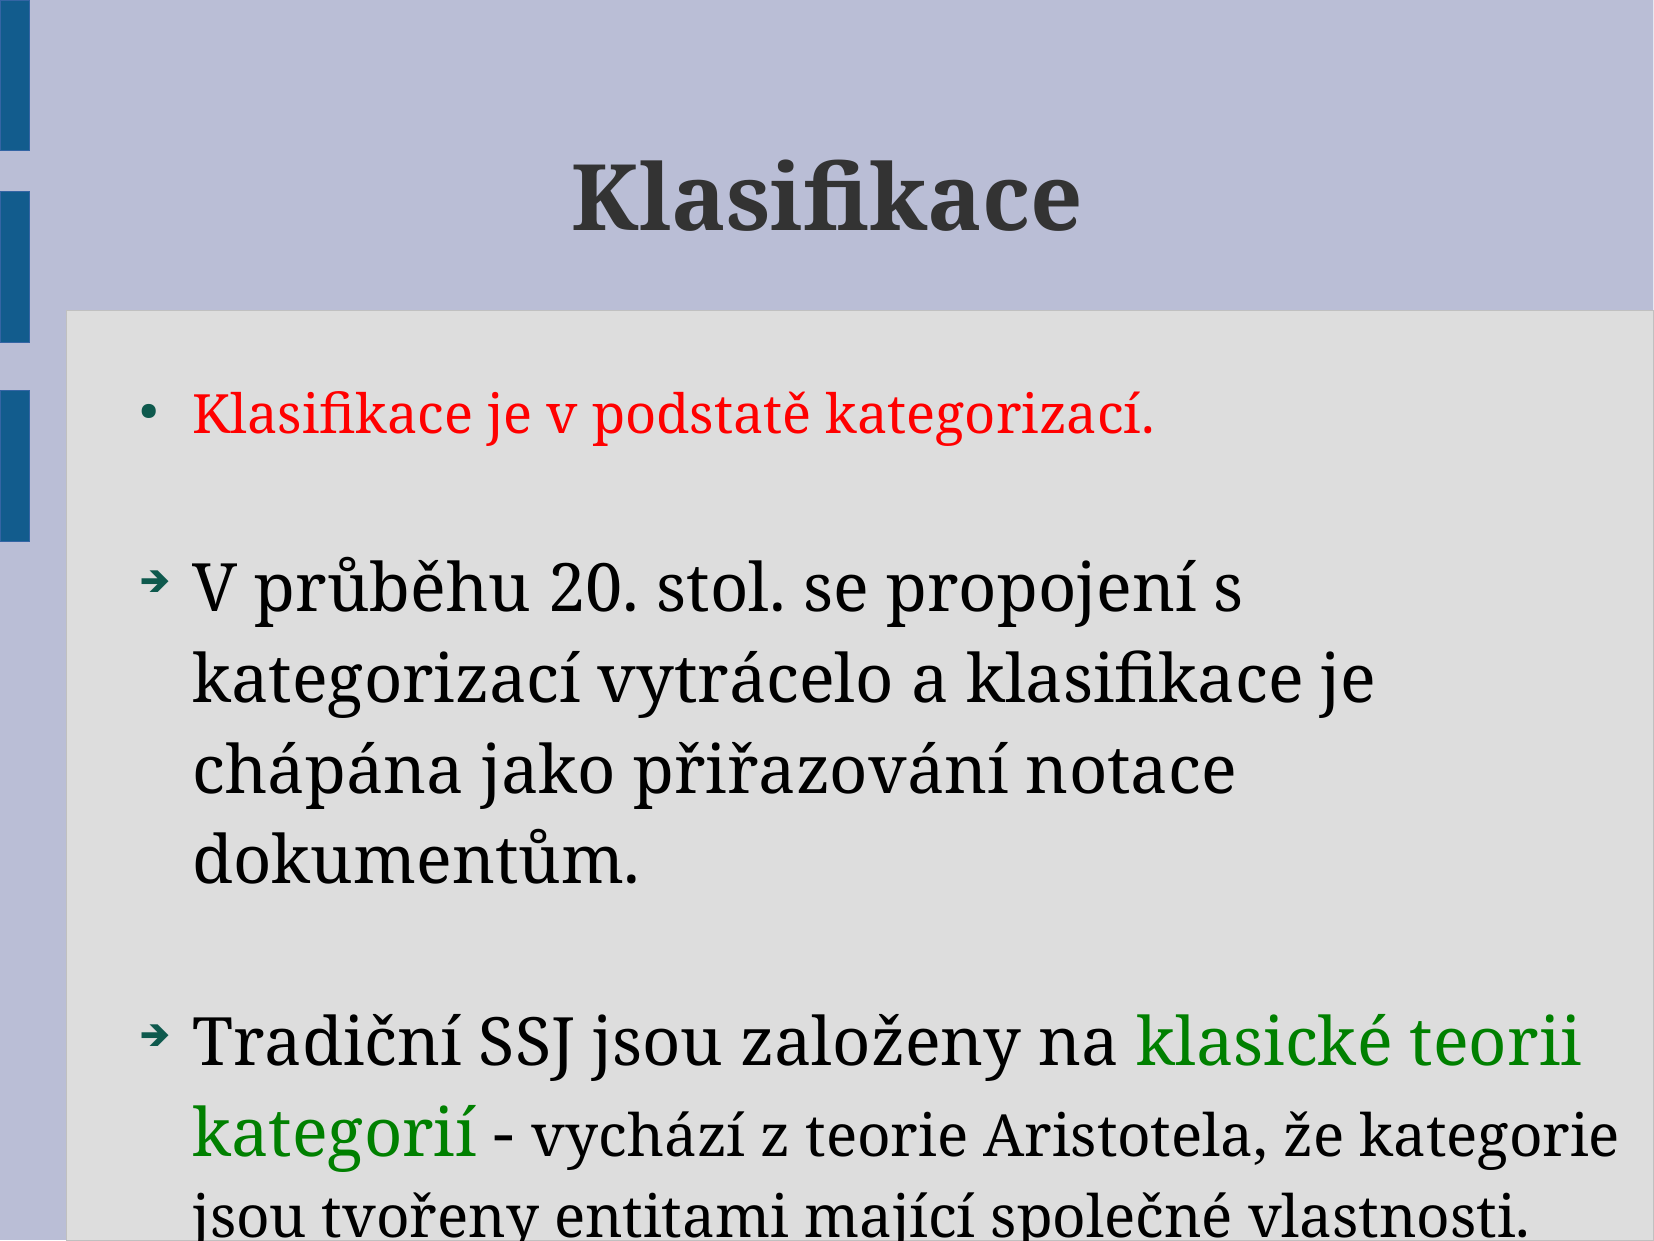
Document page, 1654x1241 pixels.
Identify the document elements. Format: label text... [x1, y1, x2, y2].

title Klasifikace [121, 98, 1534, 291]
list Klasifikace je v podstatě kategorizací. V průběhu 20. stol. se propojení s kategorizací vytrácelo a klasifikace je chápána jako přiřazování notace dokumentům. Tradiční SSJ jsou založeny na klasické teorii kategorií - vychází z teorie Aristotela, že kategorie jsou tvořeny entitami mající společné vlastnosti. [121, 375, 1625, 1238]
